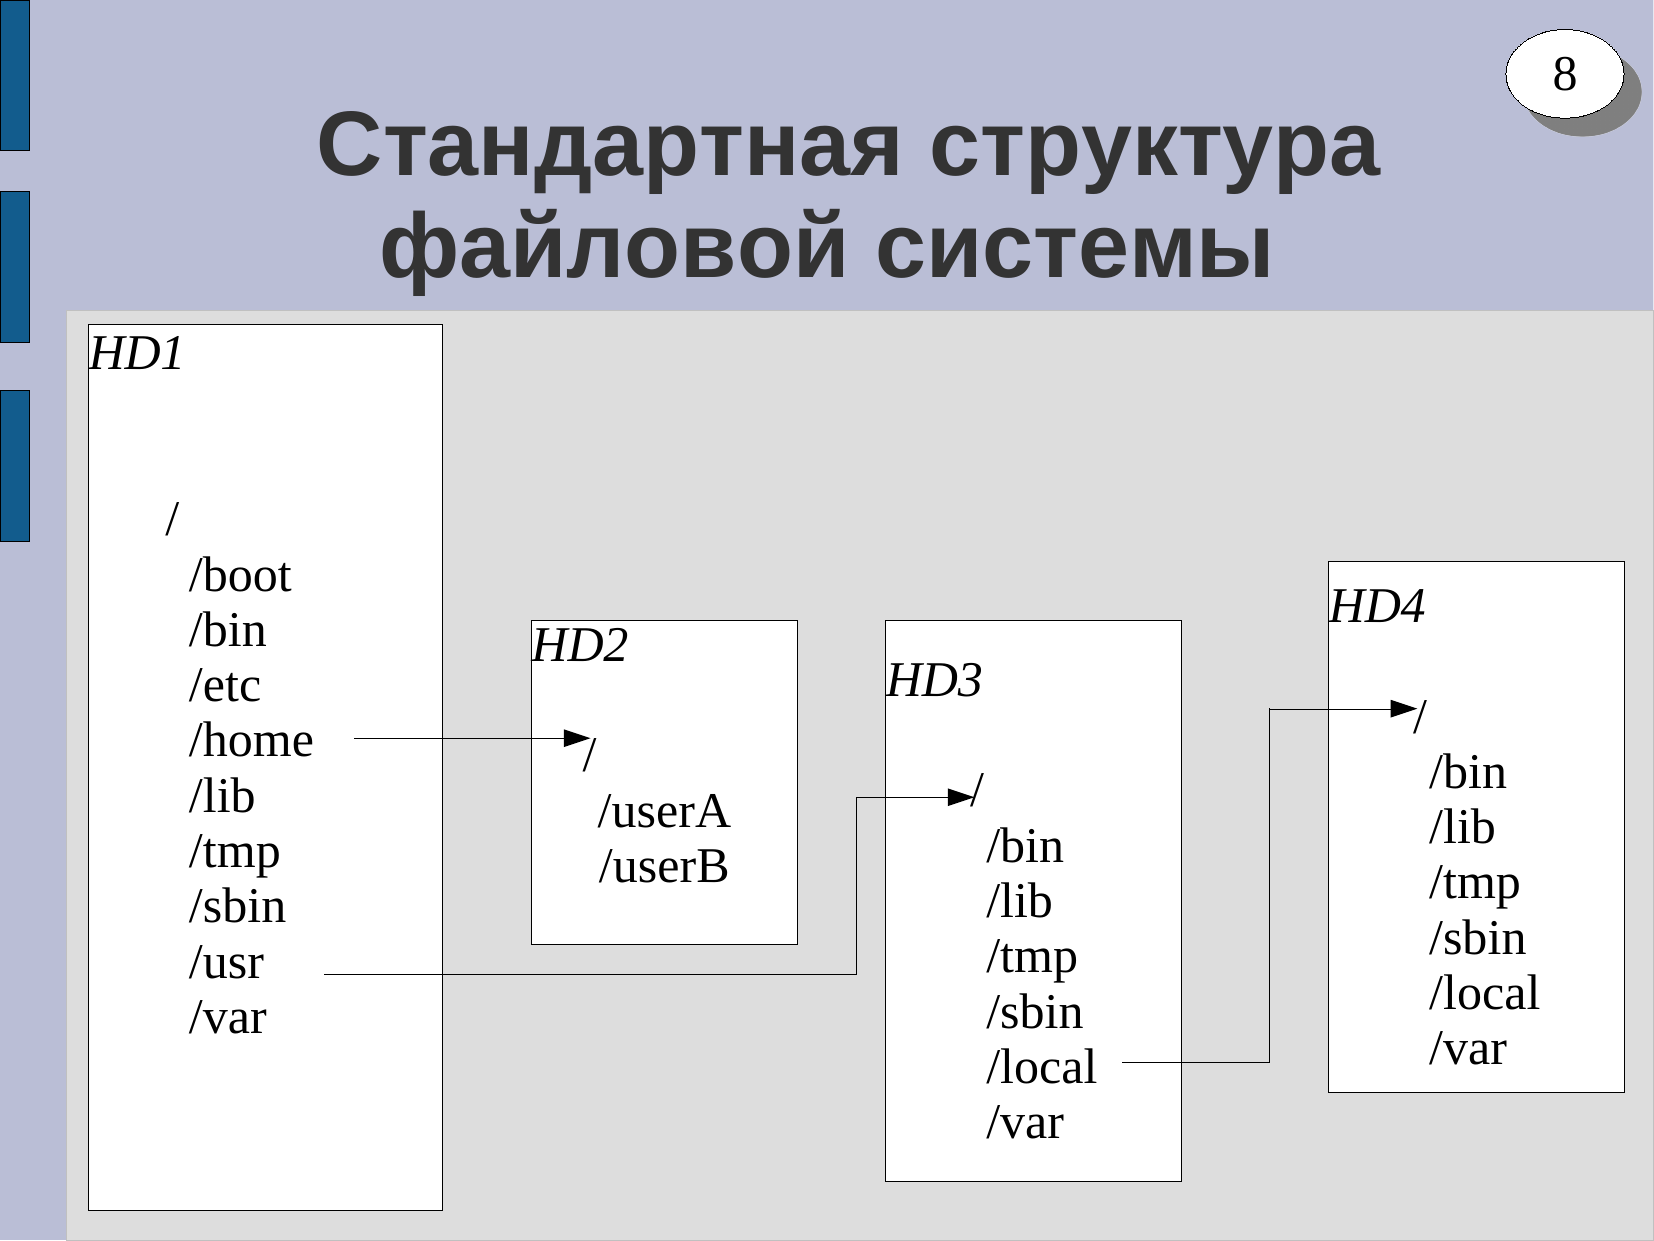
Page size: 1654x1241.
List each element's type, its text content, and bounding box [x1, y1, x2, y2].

title Cтандартная структура файловой системы [121, 91, 1534, 299]
text_box HD2 / /userA /userB [531, 620, 798, 945]
text_box HD1 / /boot /bin /etc /home /lib /tmp /sbin /usr /var [88, 324, 443, 1211]
text_box 8 [1505, 29, 1625, 119]
text_box HD4 / /bin /lib /tmp /sbin /local /var [1328, 561, 1625, 1093]
text_box HD3 / /bin /lib /tmp /sbin /local /var [885, 620, 1182, 1182]
